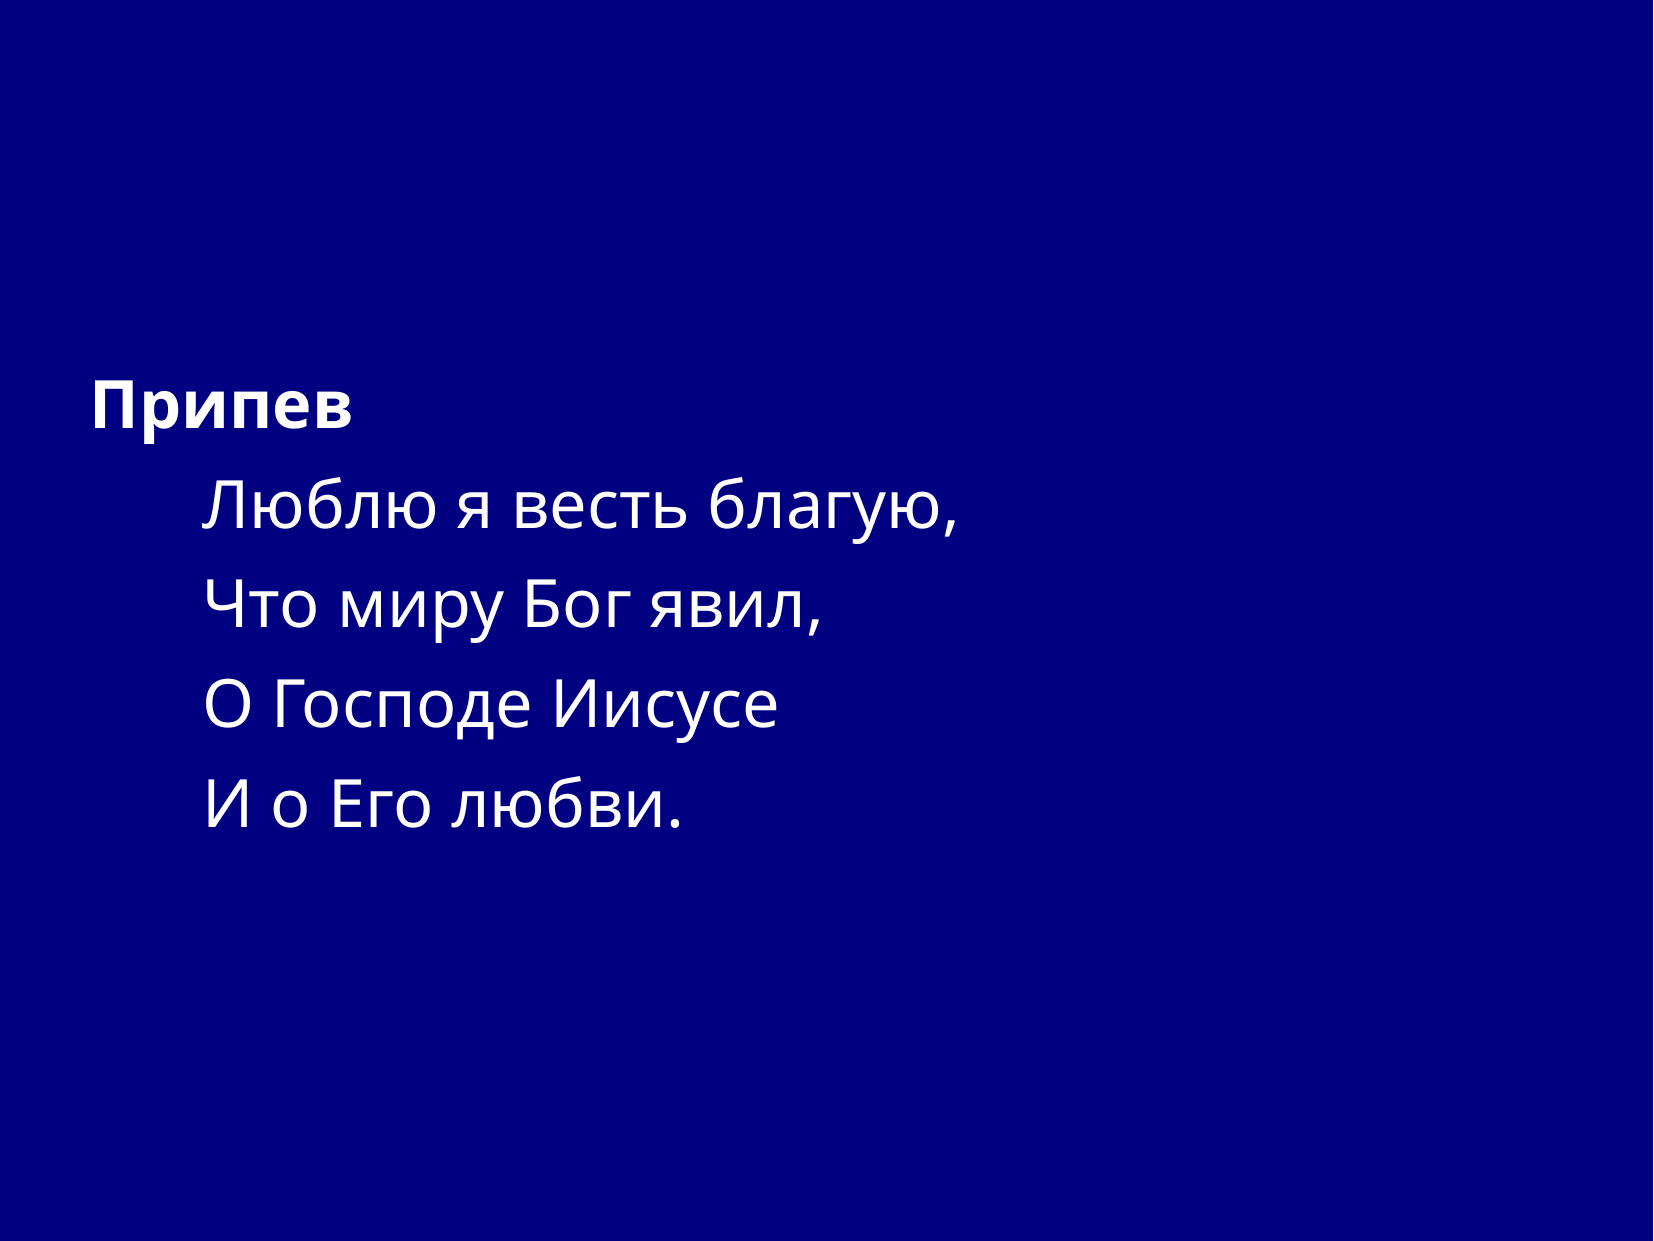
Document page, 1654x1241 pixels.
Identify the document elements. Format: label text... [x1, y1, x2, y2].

text_box Припев Люблю я весть благую, Что миру Бог явил, О Господе Иисусе И о Его любви. [75, 150, 1576, 1163]
